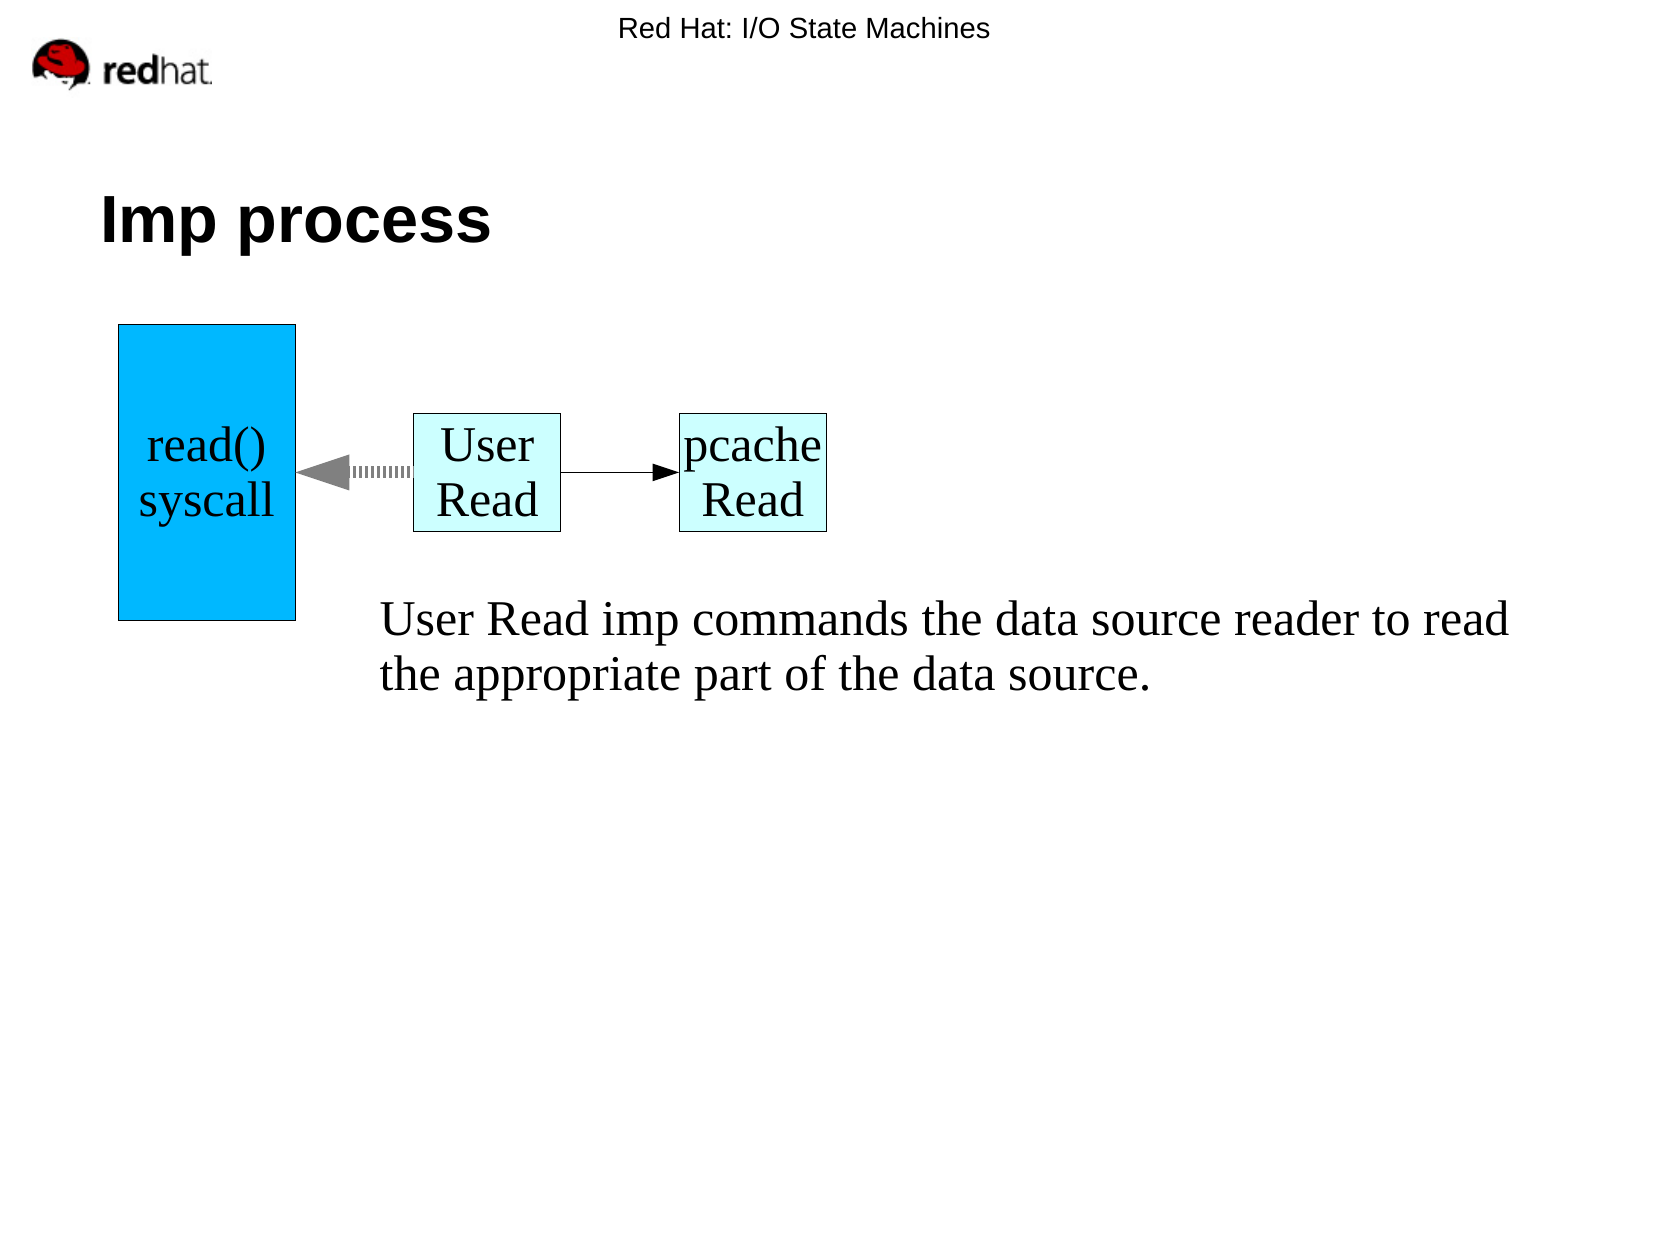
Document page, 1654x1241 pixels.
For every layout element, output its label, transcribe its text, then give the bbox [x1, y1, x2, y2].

text_box User Read imp commands the data source reader to read the appropriate part of the data source. [354, 590, 1536, 1152]
title Imp process [100, 164, 1506, 275]
text_box read() syscall [118, 324, 296, 621]
text_box pcache Read [679, 413, 827, 532]
picture [31, 37, 212, 98]
text_box User Read [413, 413, 561, 532]
